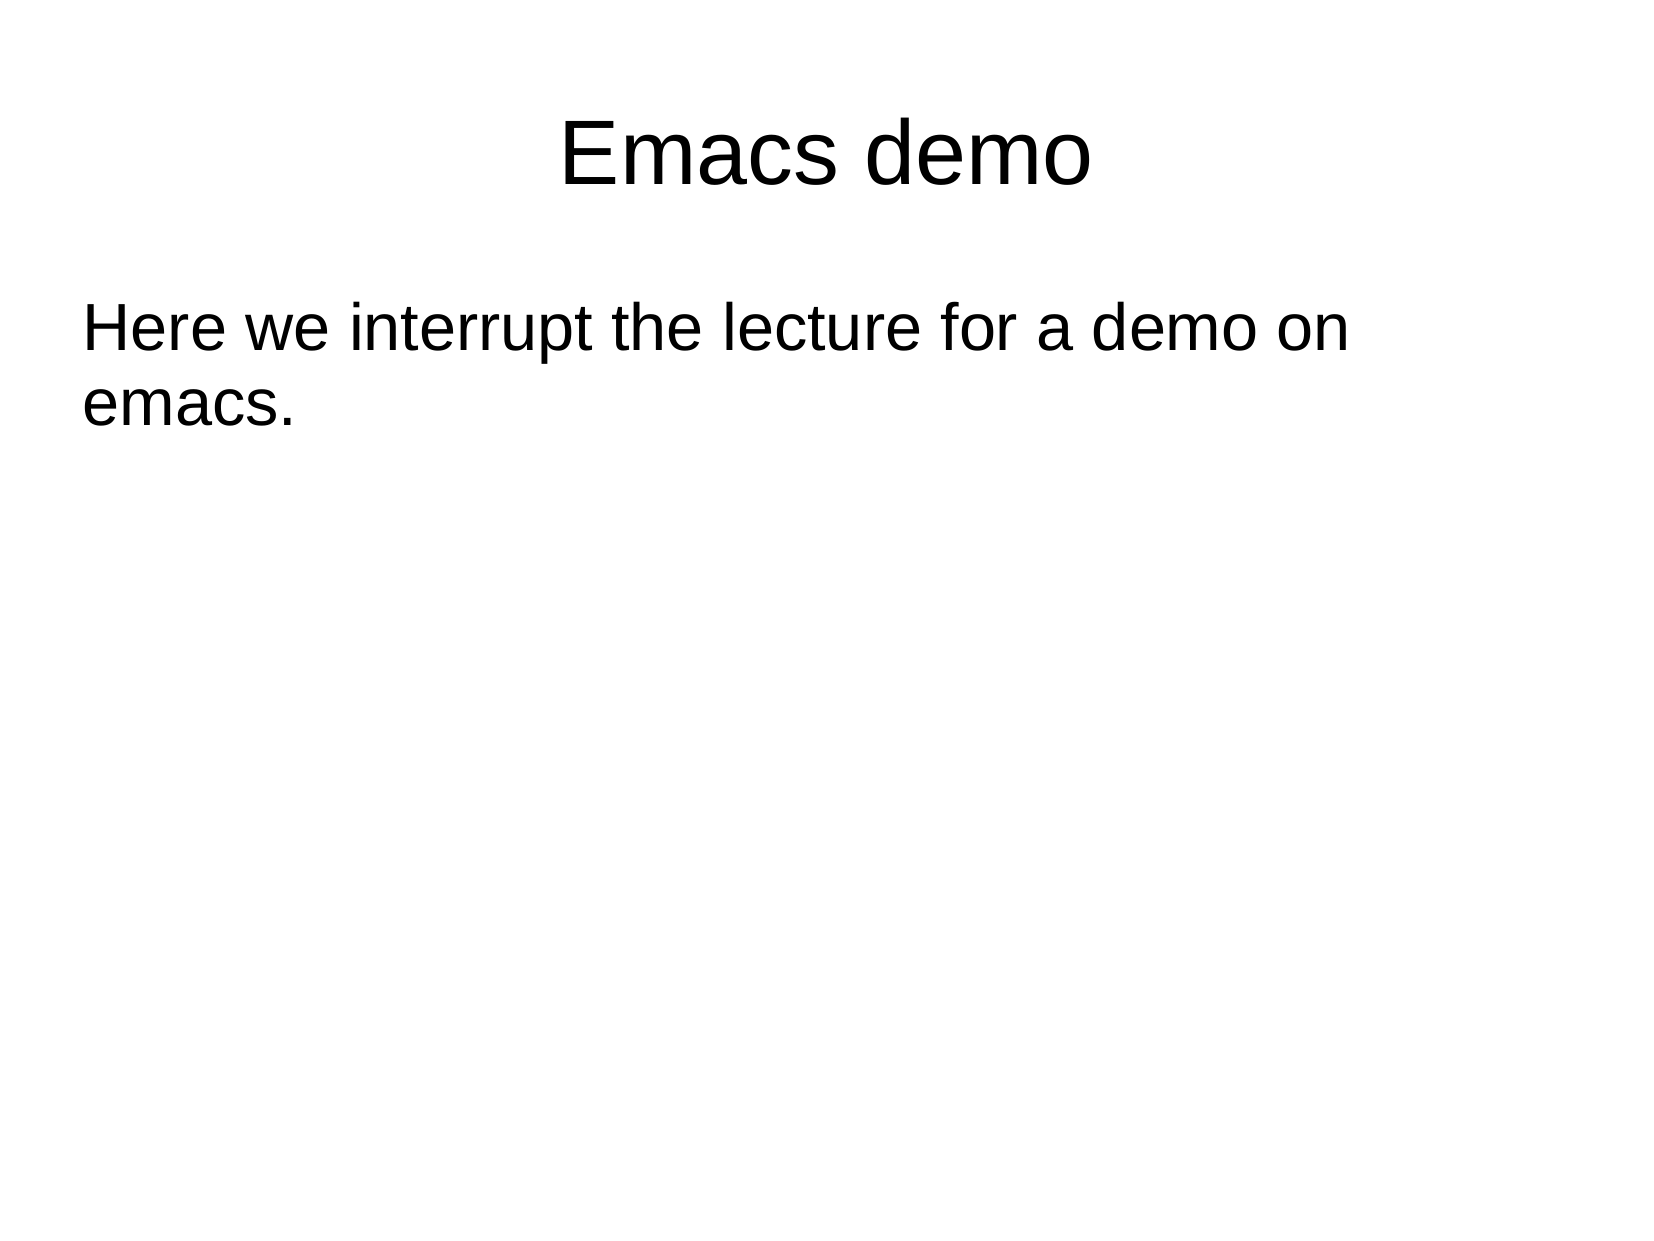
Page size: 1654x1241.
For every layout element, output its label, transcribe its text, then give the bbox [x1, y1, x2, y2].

list Here we interrupt the lecture for a demo on emacs. [82, 290, 1571, 1010]
title Emacs demo [82, 49, 1571, 257]
